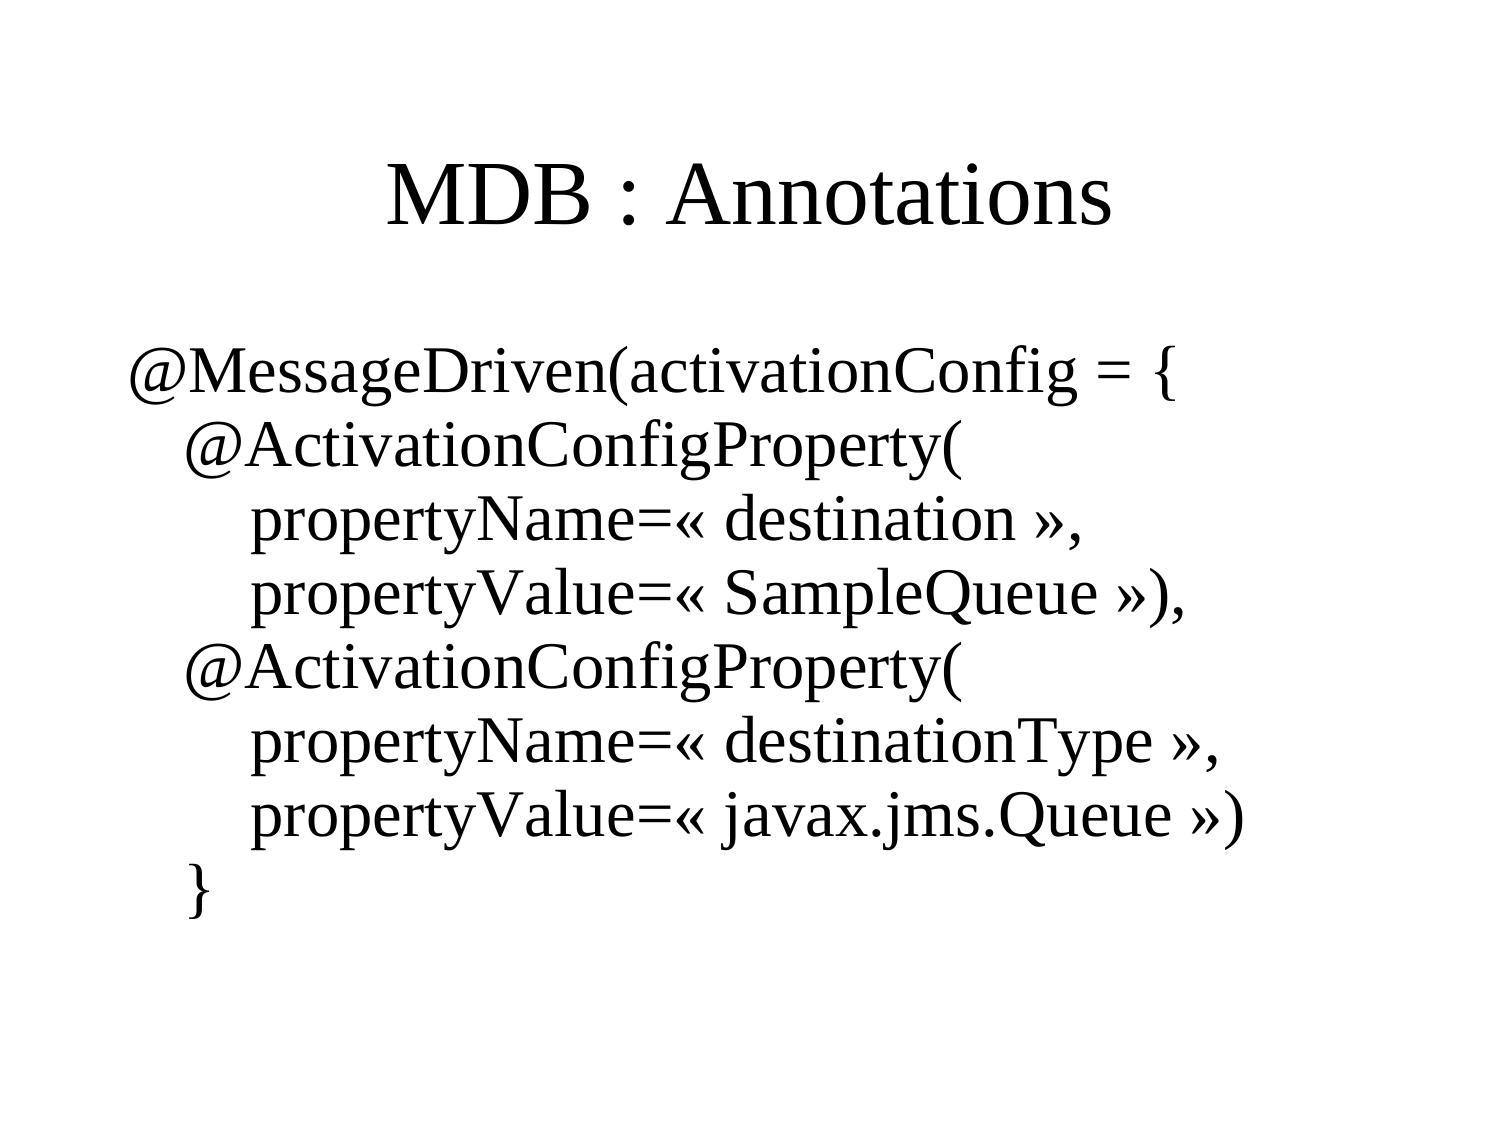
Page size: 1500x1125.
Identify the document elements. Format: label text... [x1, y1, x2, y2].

list @MessageDriven(activationConfig = { @ActivationConfigProperty( propertyName=« destination », propertyValue=« SampleQueue »), @ActivationConfigProperty( propertyName=« destinationType », propertyValue=« javax.jms.Queue ») } [112, 324, 1388, 1024]
title MDB : Annotations [112, 99, 1388, 288]
